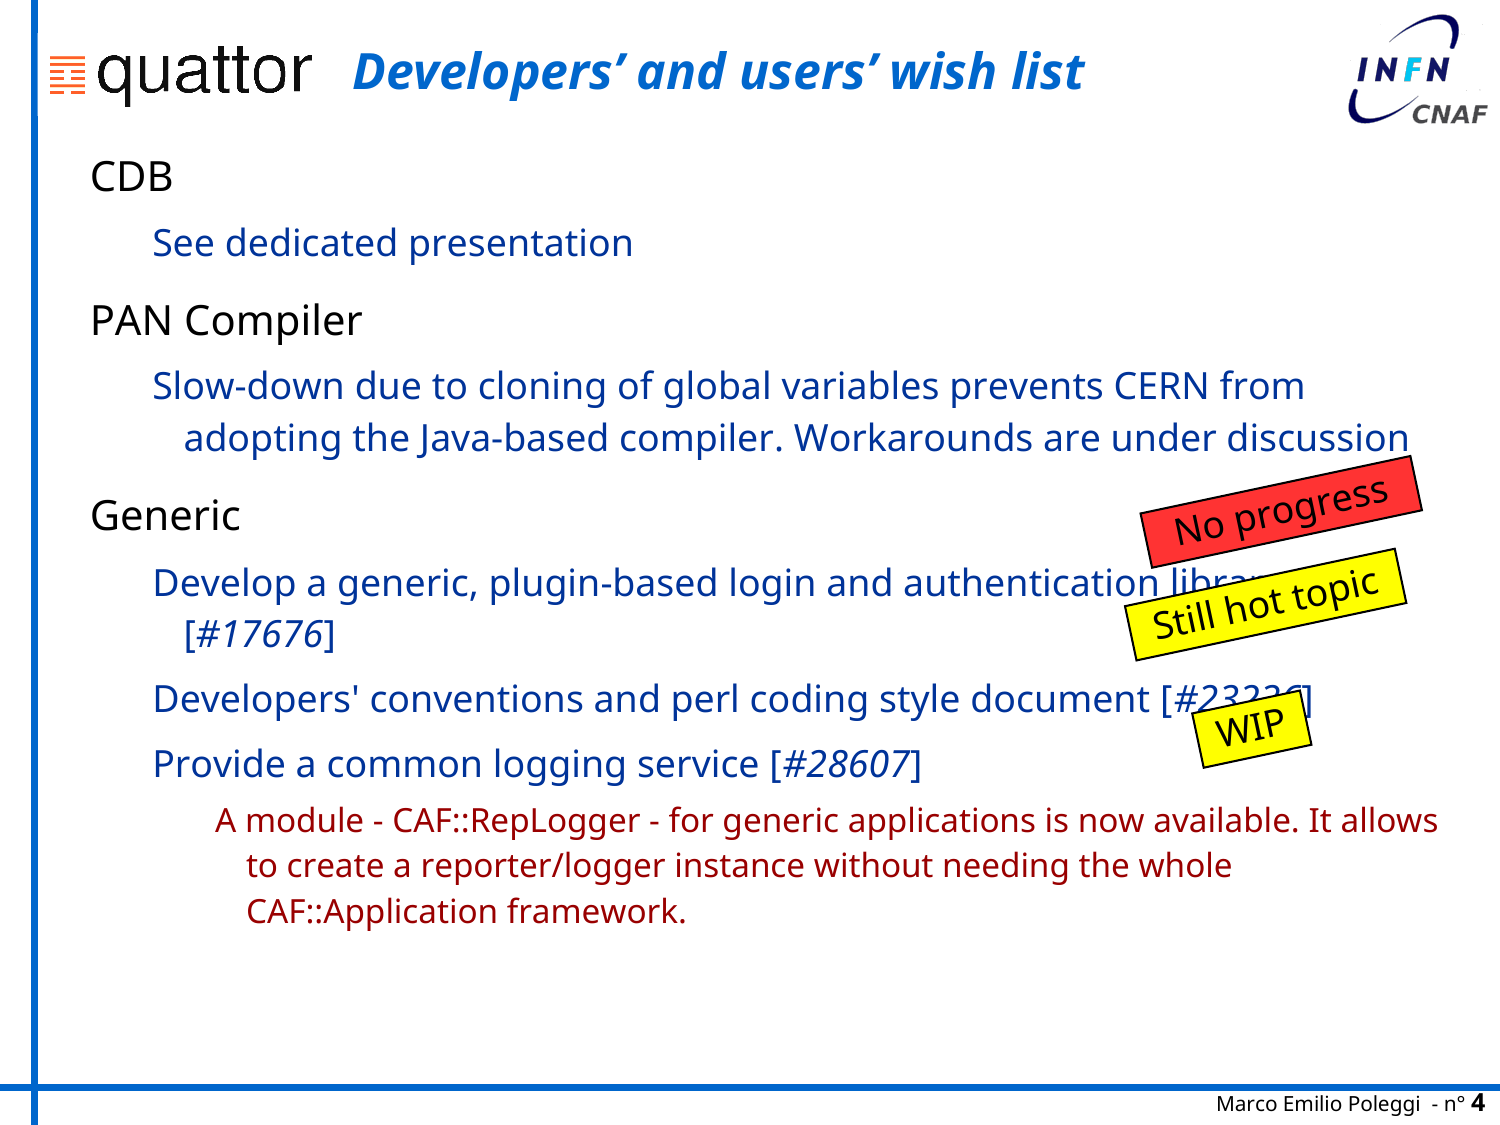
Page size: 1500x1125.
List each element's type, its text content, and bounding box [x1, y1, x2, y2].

list CDB See dedicated presentation PAN Compiler Slow-down due to cloning of global variables prevents CERN from adopting the Java-based compiler. Workarounds are under discussion Generic Develop a generic, plugin-based login and authentication library [#17676] Developers' conventions and perl coding style document [#23236] Provide a common logging service [#28607] A module - CAF::RepLogger - for generic applications is now available. It allows to create a reporter/logger instance without needing the whole CAF::Application framework. [74, 139, 1461, 1015]
picture [1347, 13, 1489, 125]
text_box Still hot topic [1125, 548, 1407, 661]
title Developers’ and users’ wish list [337, 35, 1381, 112]
text_box WIP [1192, 690, 1312, 768]
text_box No progress [1140, 456, 1422, 568]
